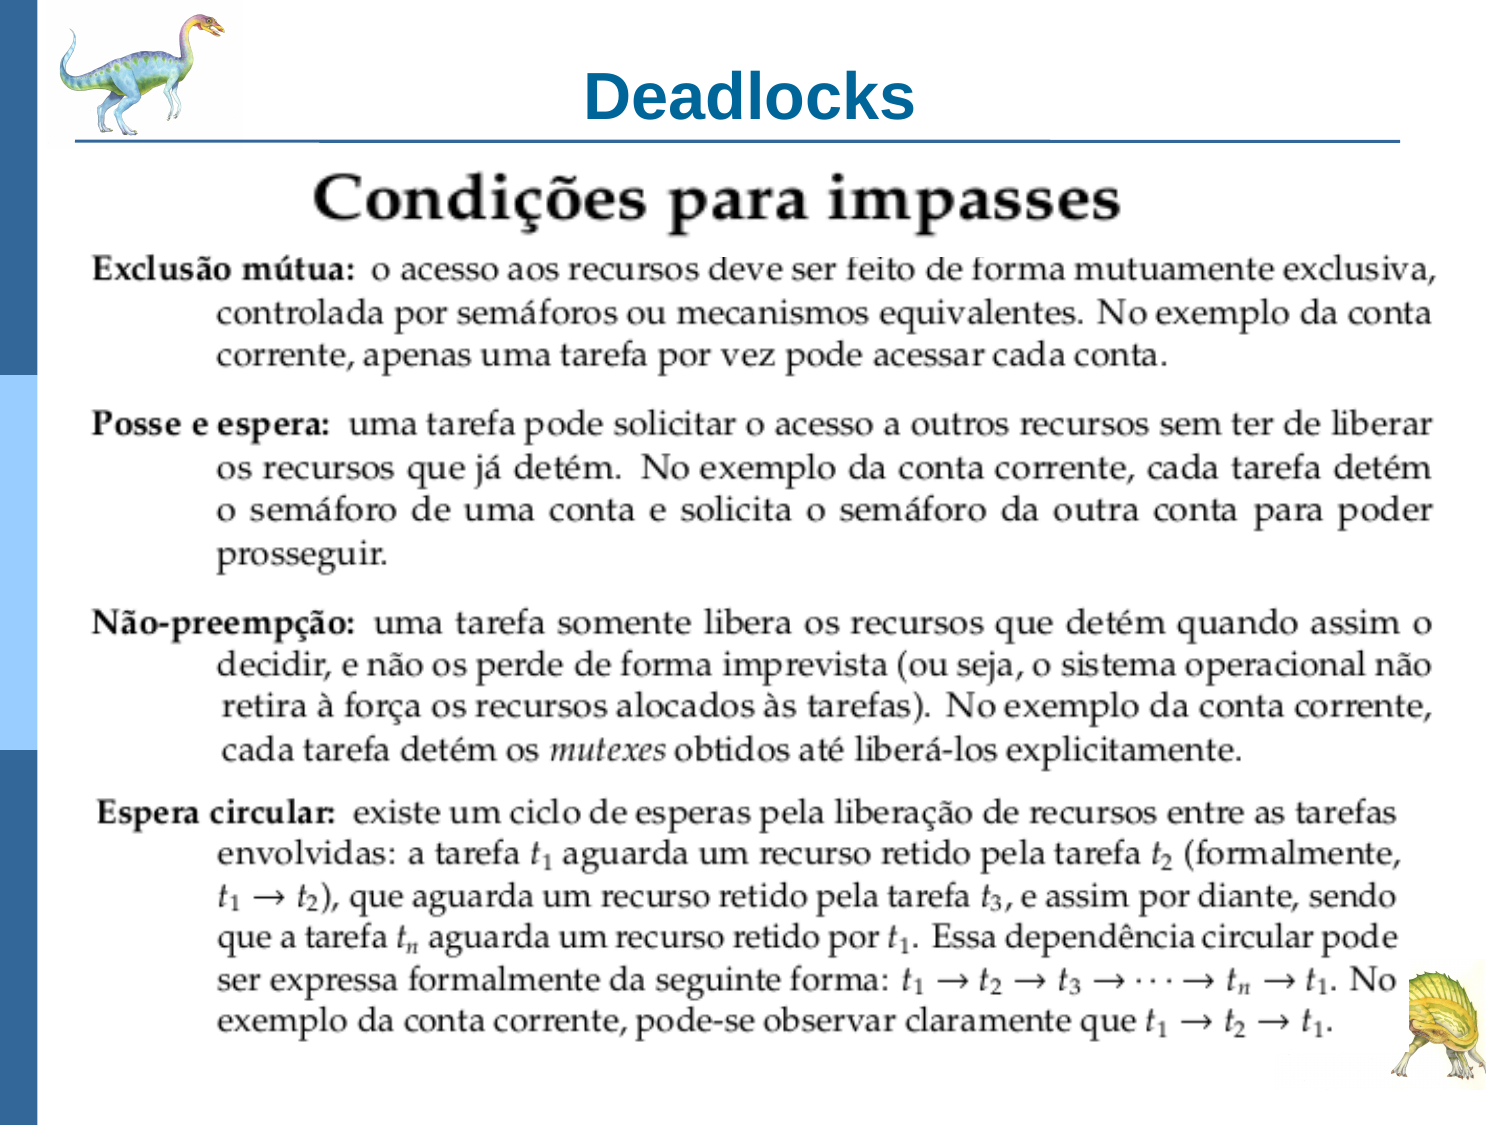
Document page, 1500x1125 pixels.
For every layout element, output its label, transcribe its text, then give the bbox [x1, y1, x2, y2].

picture [94, 789, 1486, 1090]
picture [46, 0, 243, 149]
text_box Deadlocks [75, 45, 1426, 141]
picture [81, 153, 1453, 778]
